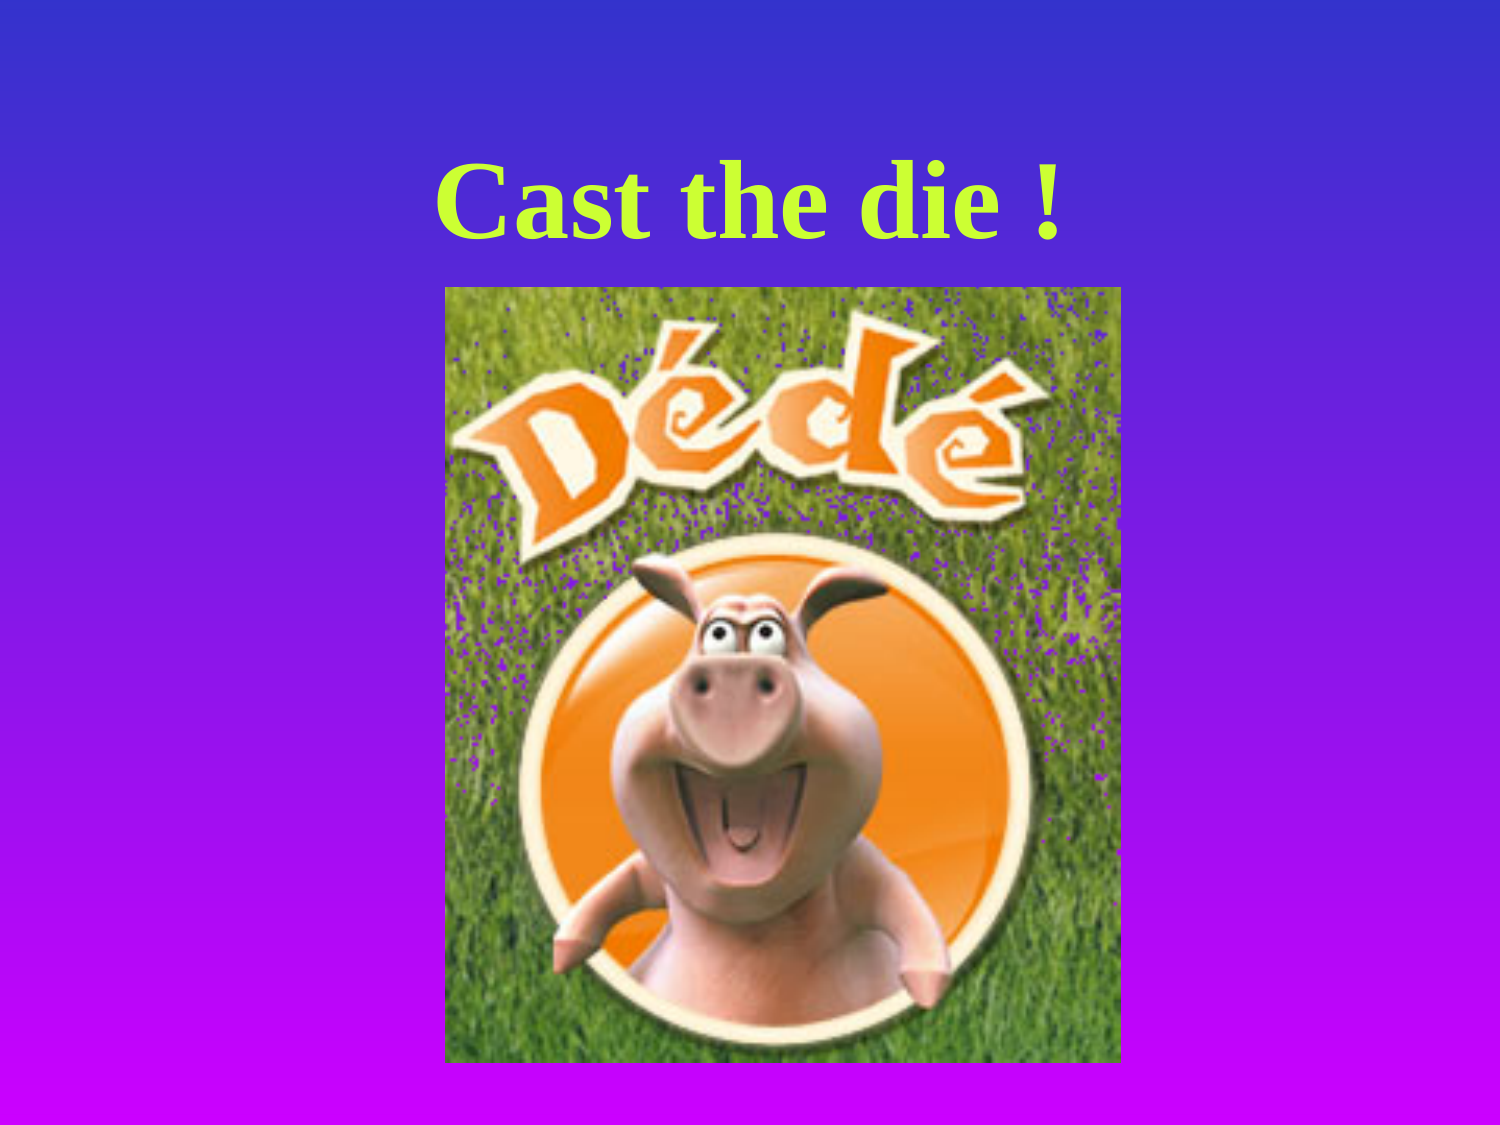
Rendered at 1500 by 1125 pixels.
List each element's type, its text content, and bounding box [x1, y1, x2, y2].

title Cast the die ! [112, 99, 1388, 288]
picture [445, 287, 1121, 1063]
